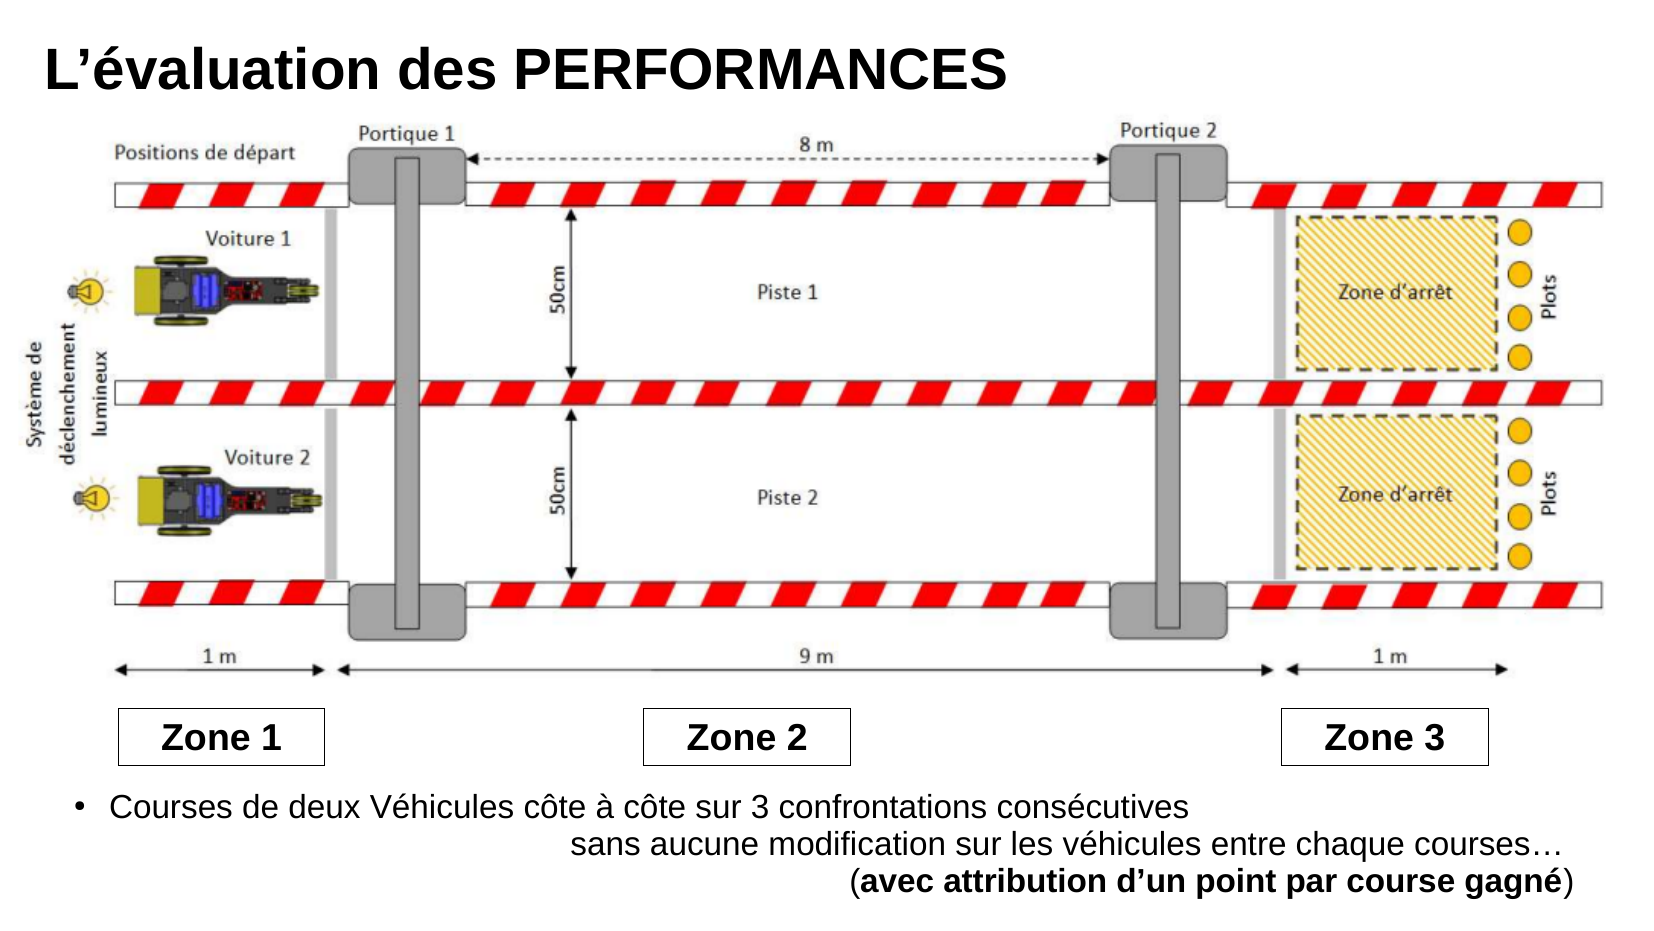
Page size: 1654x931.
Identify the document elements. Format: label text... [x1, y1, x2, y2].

picture [0, 100, 1654, 709]
text_box Zone 1 [118, 708, 325, 766]
text_box Courses de deux Véhicules côte à côte sur 3 confrontations consécutives sans aucune modification sur les véhicules entre chaque courses… (avec attribution d’un point par course gagné) [59, 780, 1595, 907]
text_box L’évaluation des PERFORMANCES [29, 29, 1093, 100]
text_box Zone 3 [1281, 708, 1489, 766]
text_box Zone 2 [643, 708, 851, 766]
